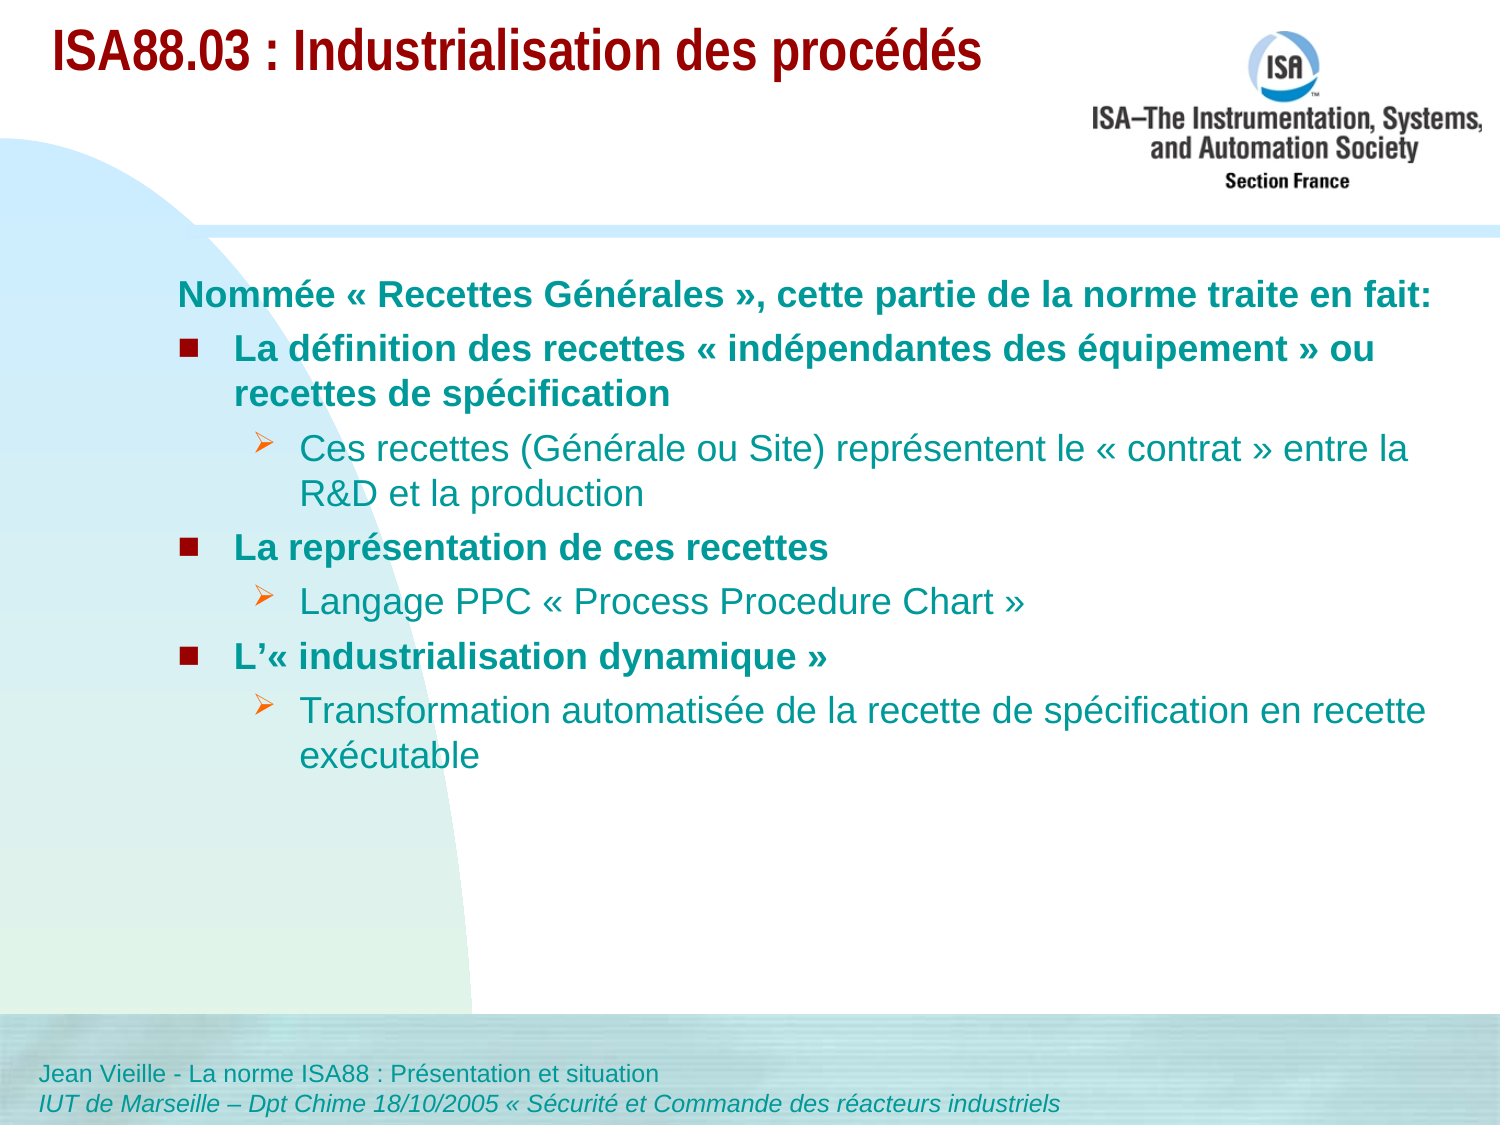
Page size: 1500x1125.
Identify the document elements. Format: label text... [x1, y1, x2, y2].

picture [1092, 31, 1483, 194]
list Nommée « Recettes Générales », cette partie de la norme traite en fait: La définition des recettes « indépendantes des équipement » ou recettes de spécification Ces recettes (Générale ou Site) représentent le « contrat » entre la R&D et la production La représentation de ces recettes Langage PPC « Process Procedure Chart » L’« industrialisation dynamique » Transformation automatisée de la recette de spécification en recette exécutable [162, 262, 1453, 1000]
picture [0, 1014, 1500, 1125]
title ISA88.03 : Industrialisation des procédés [37, 12, 1088, 201]
